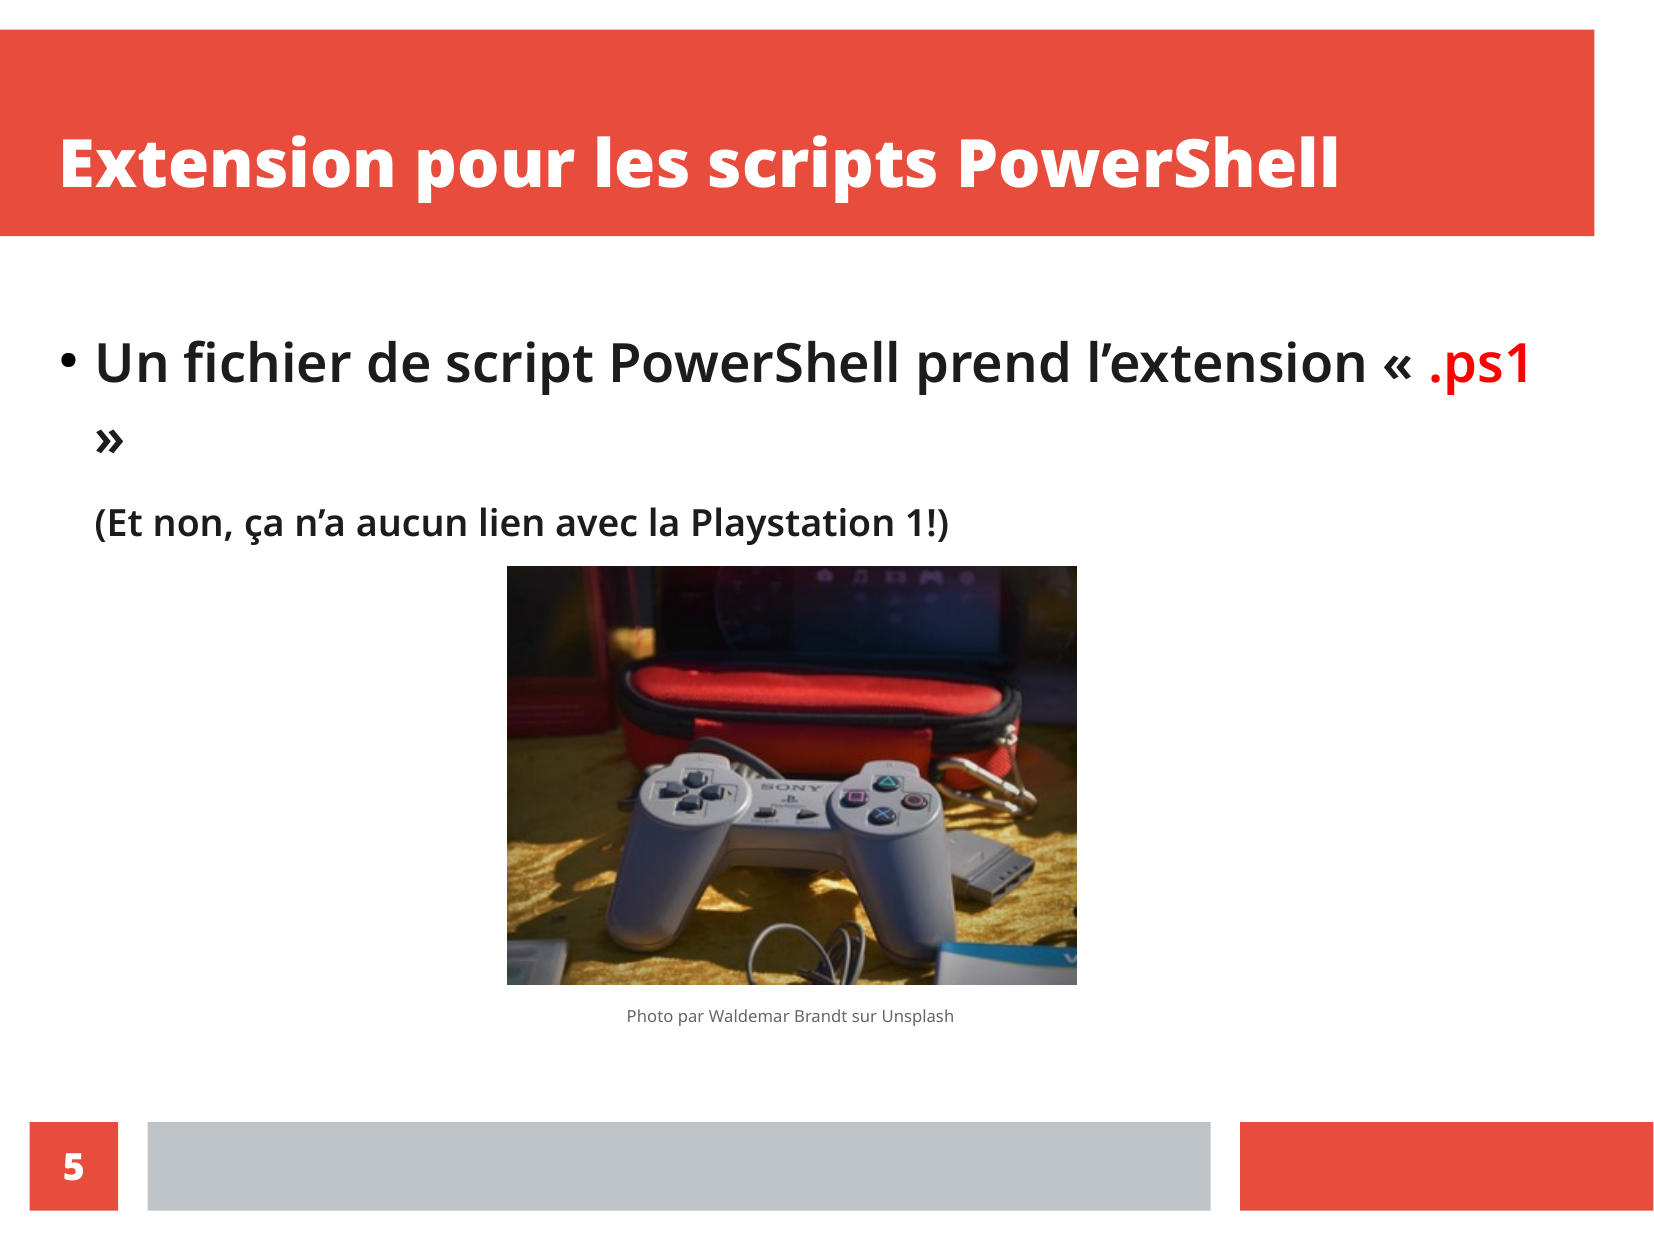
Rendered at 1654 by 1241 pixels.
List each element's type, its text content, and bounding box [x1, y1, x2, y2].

text_box Photo par Waldemar Brandt sur Unsplash [568, 996, 1013, 1036]
list Un fichier de script PowerShell prend l’extension « .ps1 » (Et non, ça n’a aucun lien avec la Playstation 1!) [59, 324, 1565, 591]
title Extension pour les scripts PowerShell [59, 59, 1595, 207]
picture [507, 566, 1077, 985]
